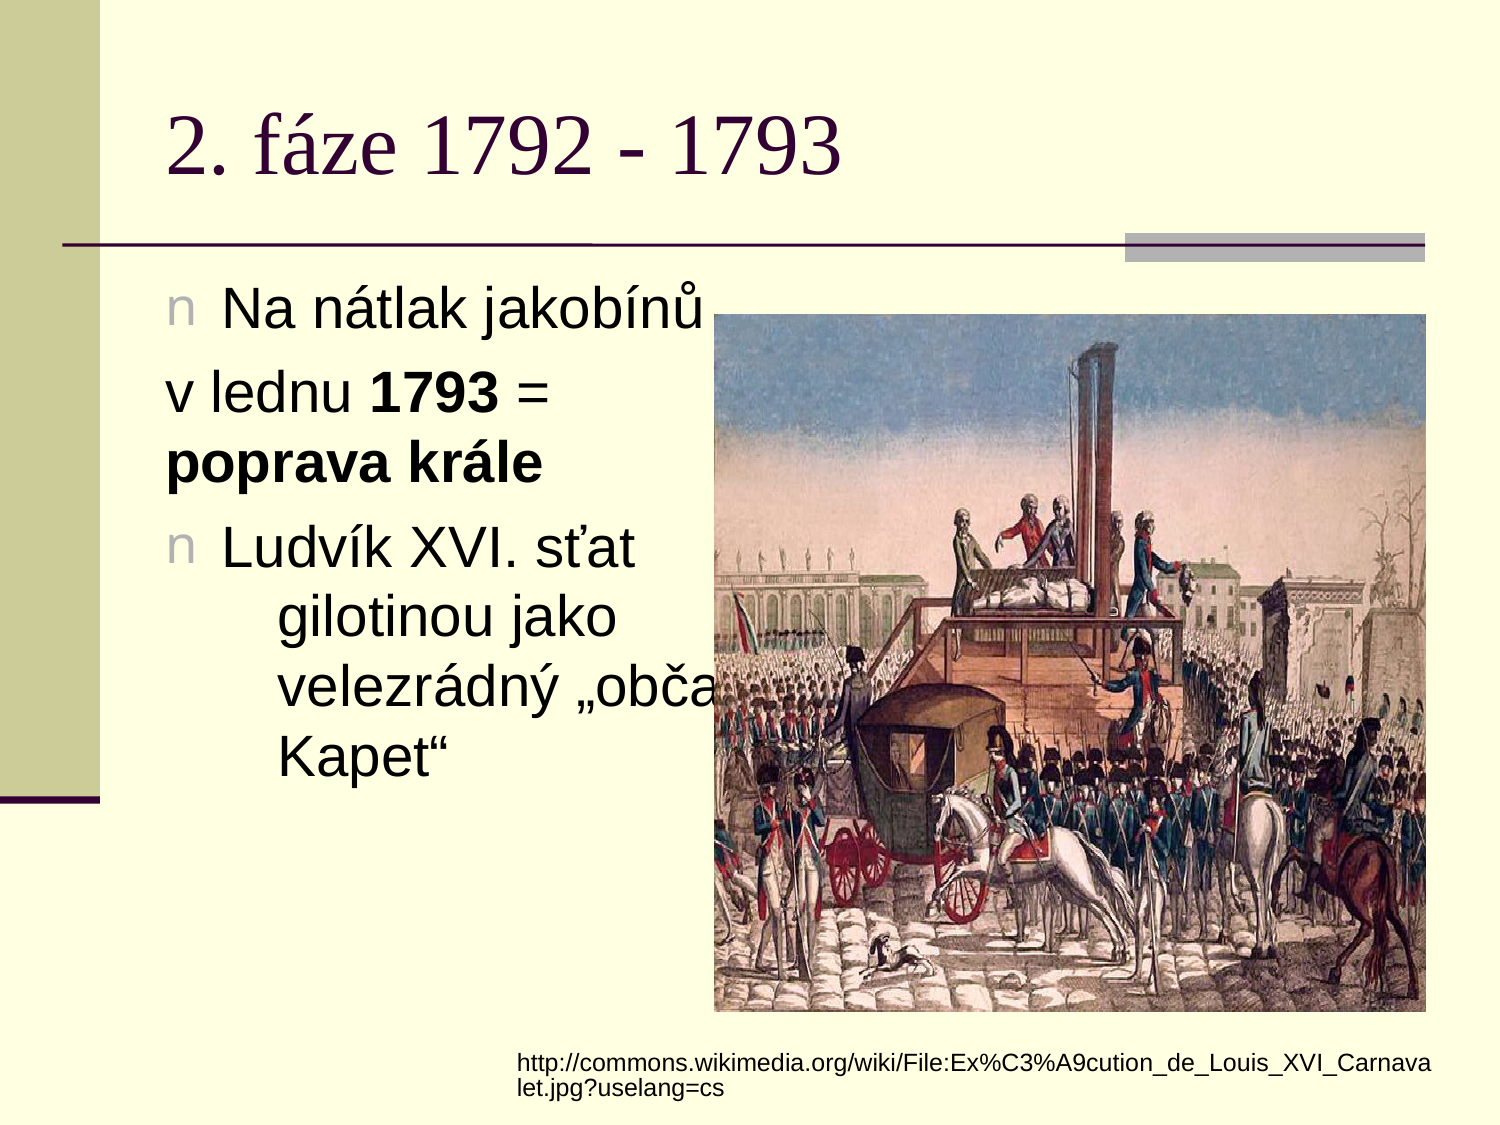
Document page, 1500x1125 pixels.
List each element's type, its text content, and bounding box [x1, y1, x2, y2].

text_box http://commons.wikimedia.org/wiki/File:Ex%C3%A9cution_de_Louis_XVI_Carnavalet.jpg?uselang=cs [501, 1038, 1454, 1114]
title 2. fáze 1792 - 1793 [150, 45, 1426, 234]
list Na nátlak jakobínů v lednu 1793 = poprava krále Ludvík XVI. sťat gilotinou jako velezrádný „občan Kapet“ [150, 262, 775, 1006]
picture [714, 314, 1426, 1012]
